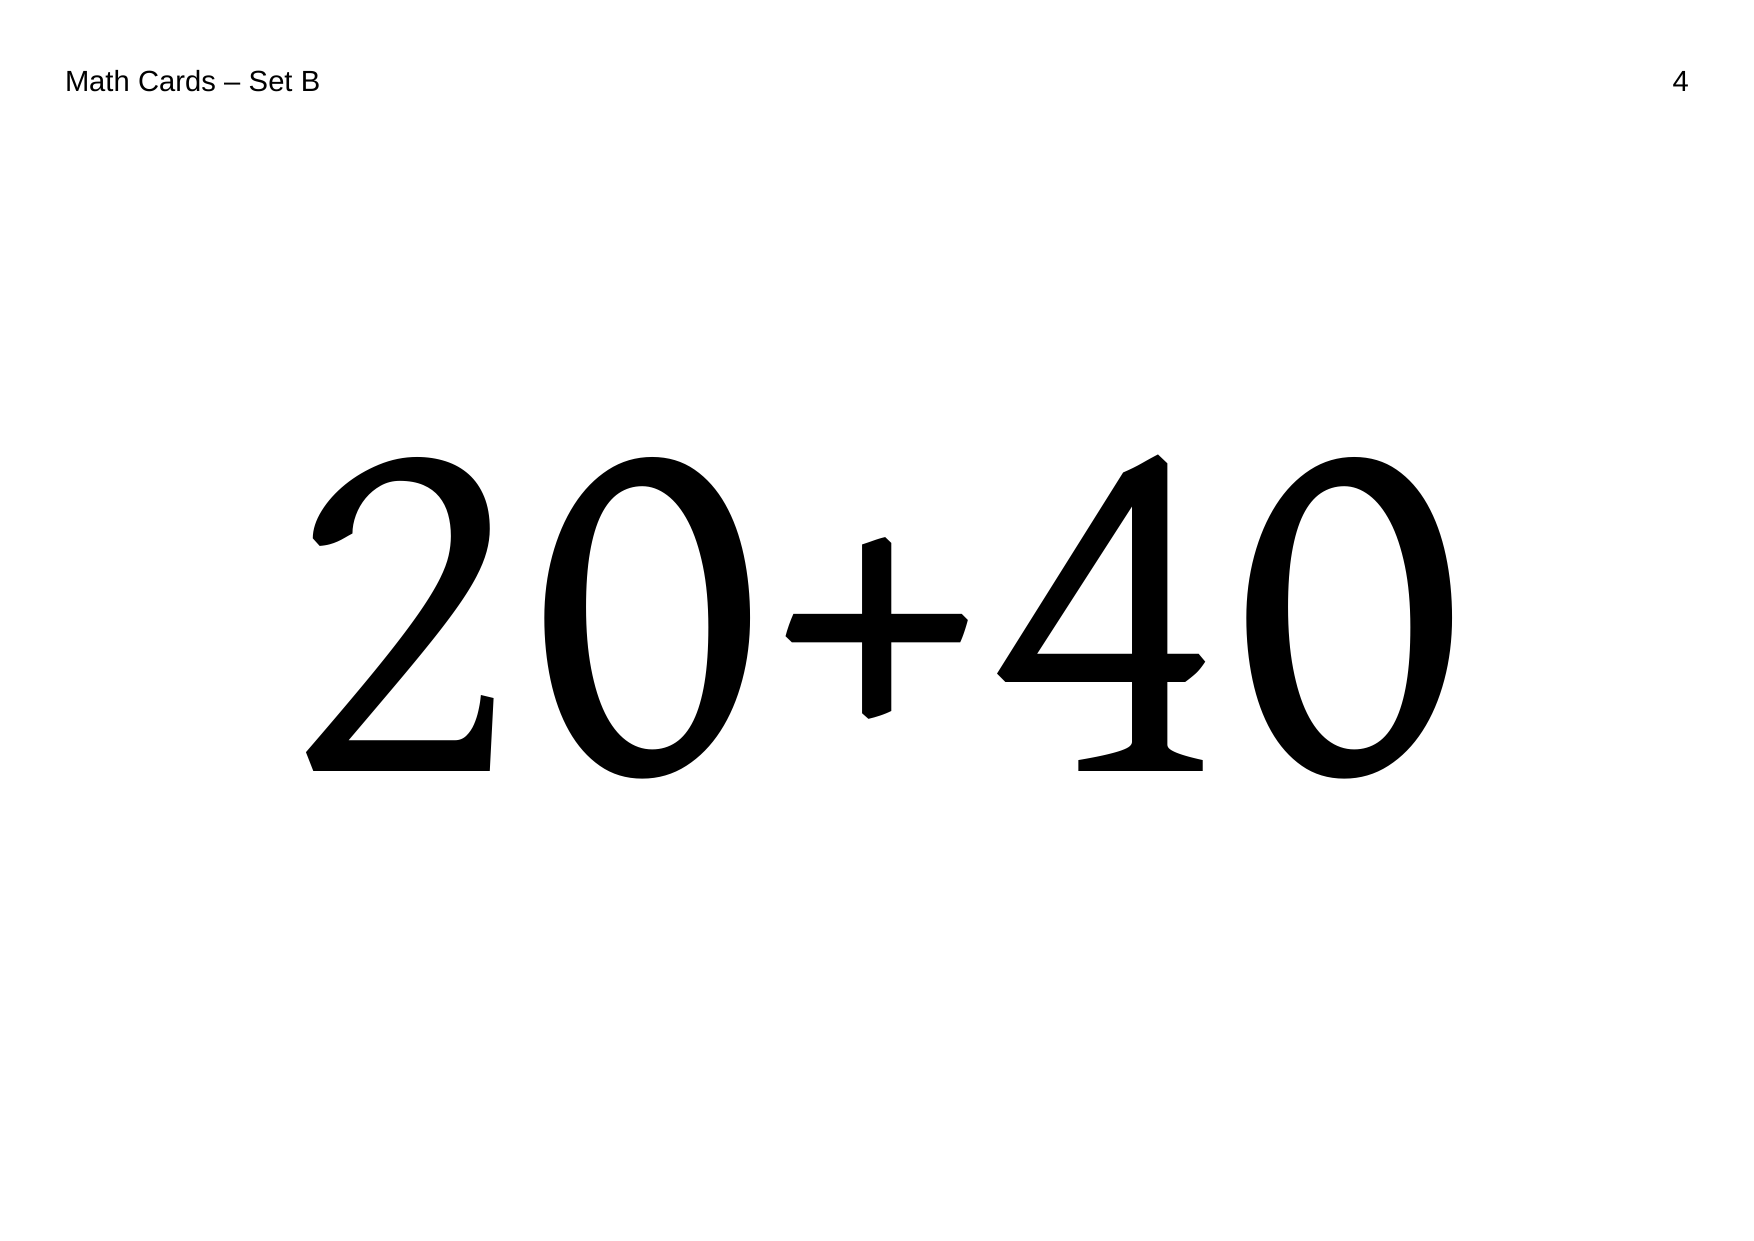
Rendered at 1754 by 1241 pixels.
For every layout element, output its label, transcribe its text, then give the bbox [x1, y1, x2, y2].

text_box Math Cards – Set B [59, 59, 328, 104]
text_box 20+40 [275, 318, 1479, 922]
text_box 4 [1666, 59, 1695, 104]
